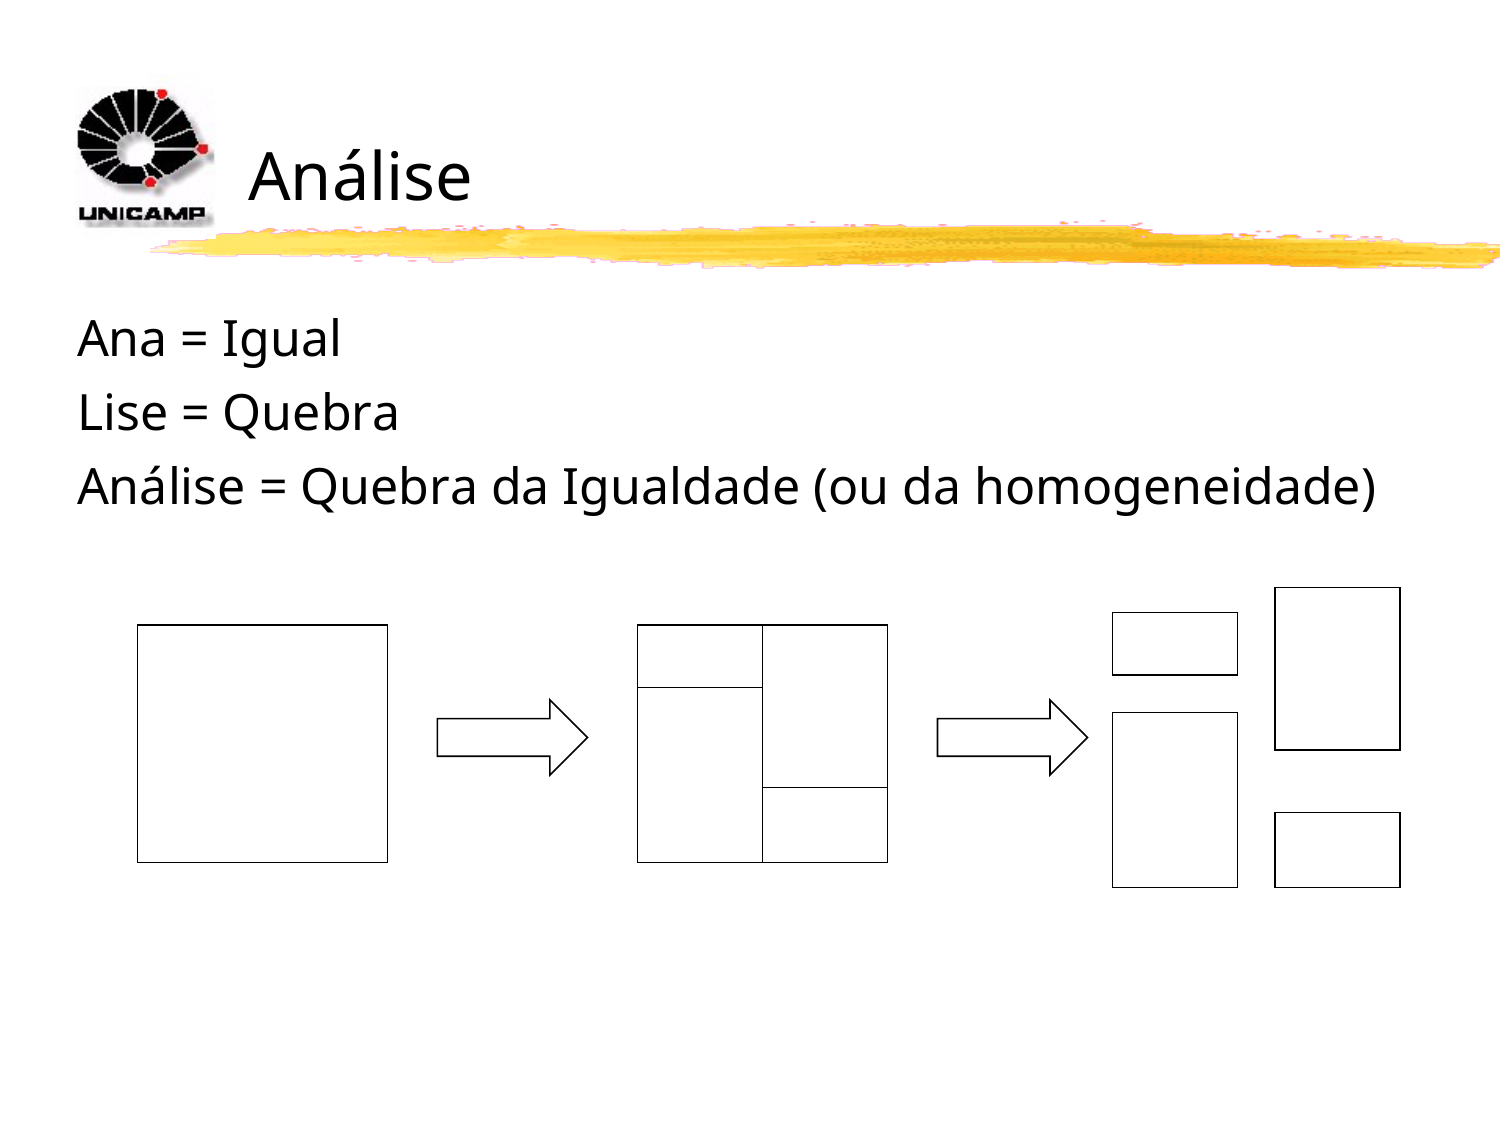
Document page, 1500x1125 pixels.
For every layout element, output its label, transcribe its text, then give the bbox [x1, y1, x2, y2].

picture [75, 74, 1500, 279]
list Ana = Igual Lise = Quebra Análise = Quebra da Igualdade (ou da homogeneidade) [62, 299, 1405, 985]
title Análise [233, 37, 1434, 225]
